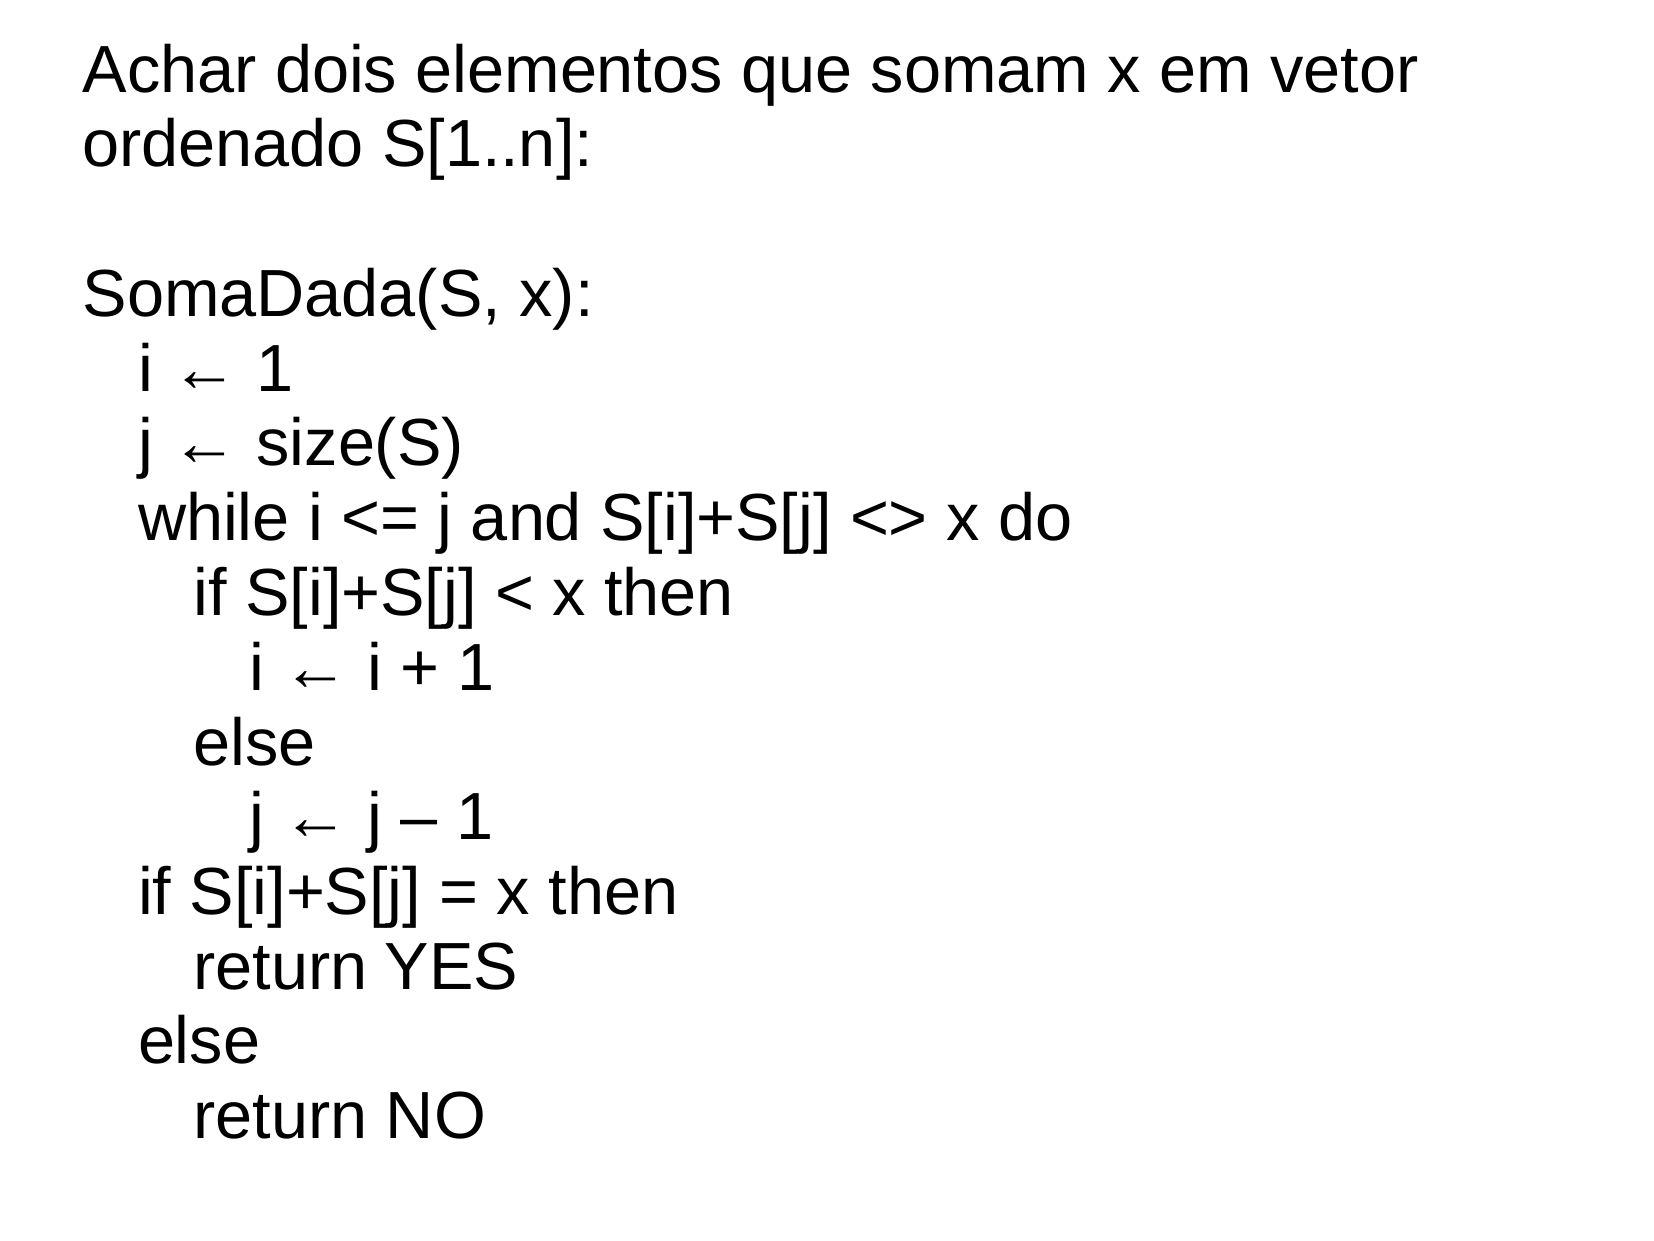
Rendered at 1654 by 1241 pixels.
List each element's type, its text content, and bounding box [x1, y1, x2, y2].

subtitle Achar dois elementos que somam x em vetor ordenado S[1..n]: SomaDada(S, x): i ← 1 j ← size(S) while i <= j and S[i]+S[j] <> x do if S[i]+S[j] < x then i ← i + 1 else j ← j – 1 if S[i]+S[j] = x then return YES else return NO [82, 31, 1571, 1228]
